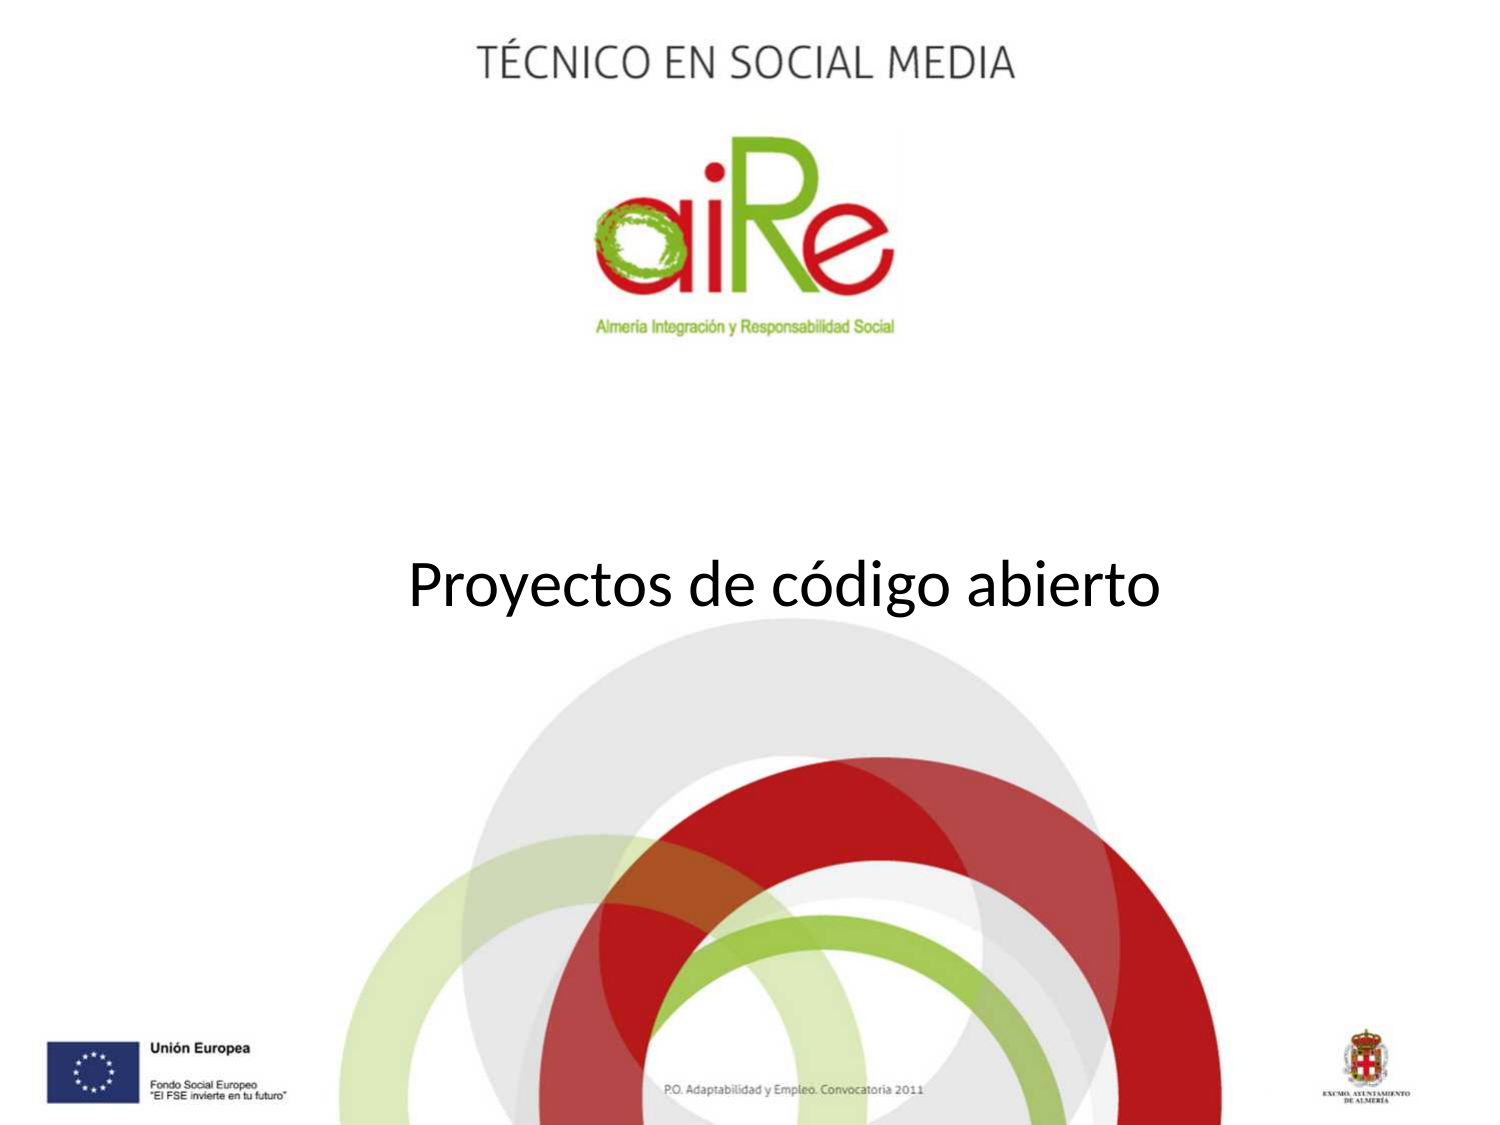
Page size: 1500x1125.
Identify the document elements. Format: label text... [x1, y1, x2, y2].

list Proyectos de código abierto [75, 263, 1425, 916]
picture [0, 0, 1500, 1125]
